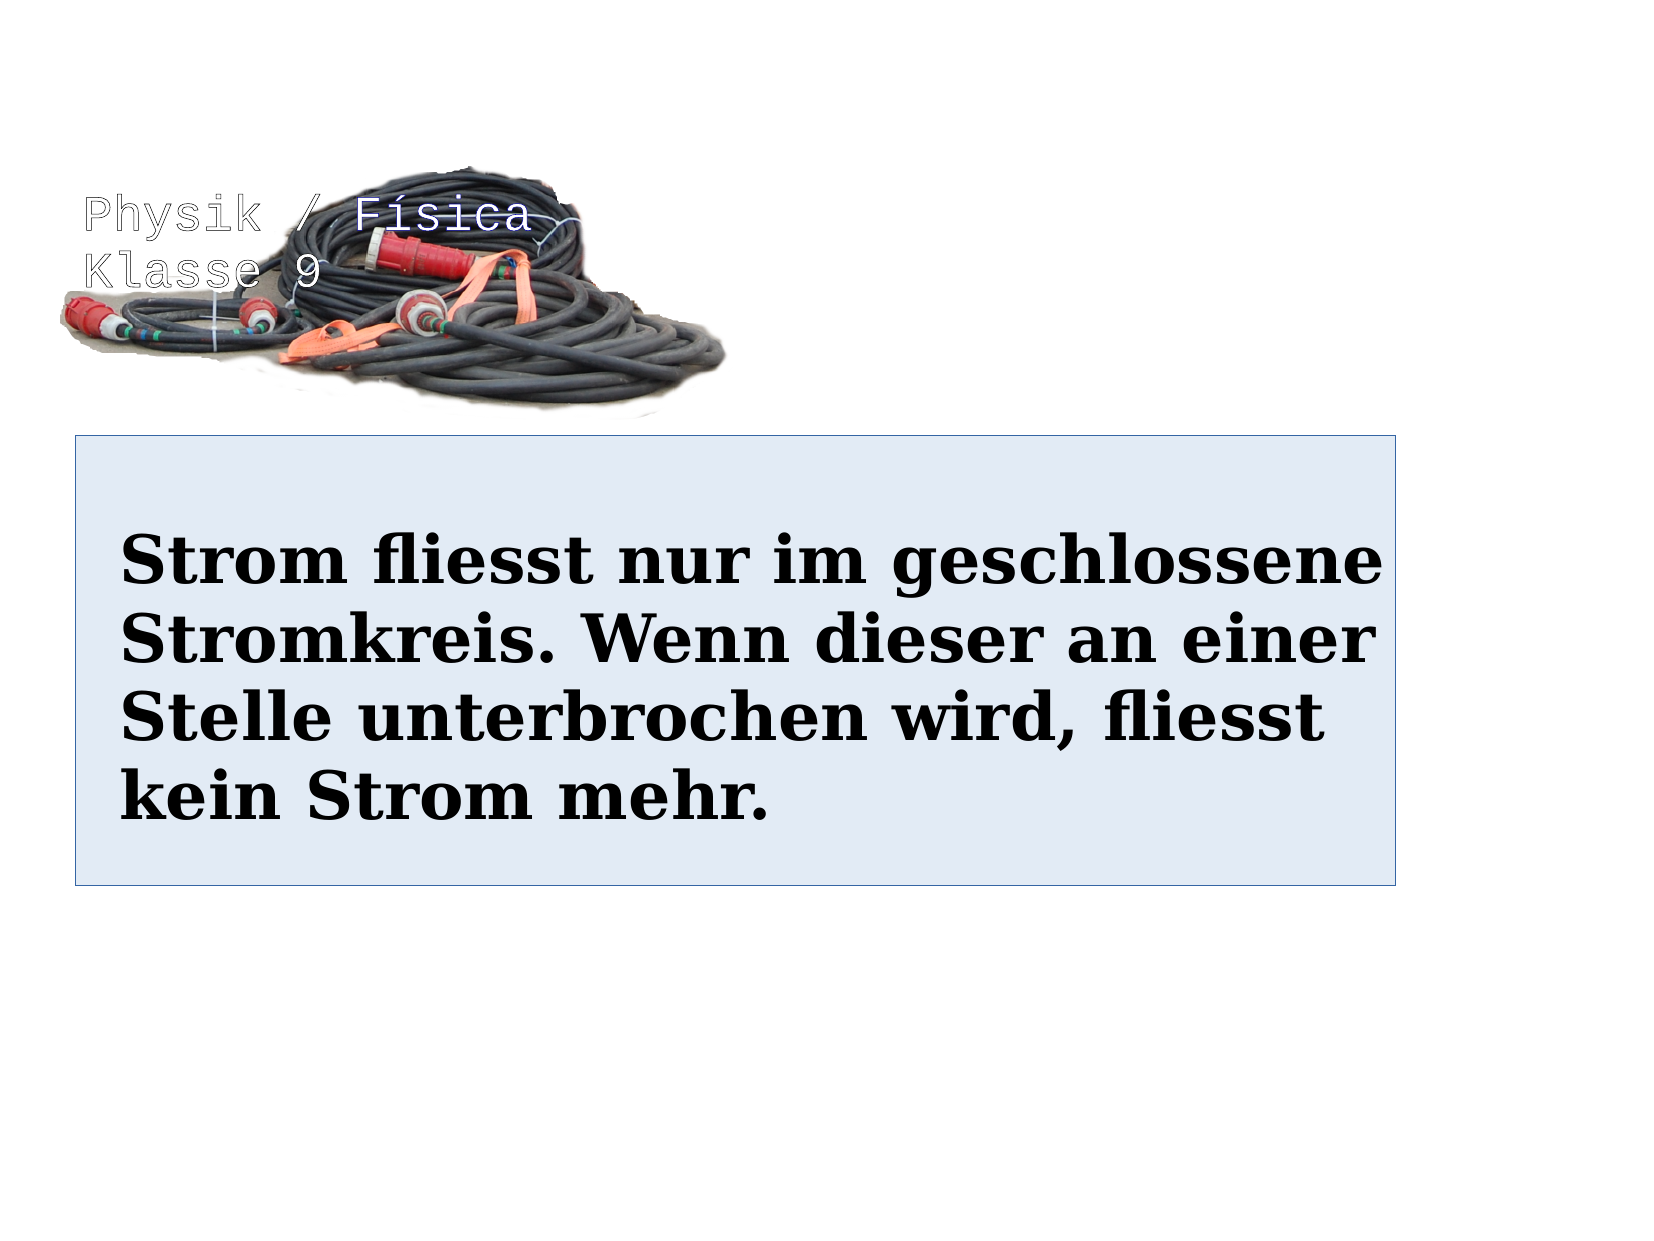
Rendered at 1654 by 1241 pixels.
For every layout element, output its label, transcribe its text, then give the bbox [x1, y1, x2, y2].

picture [60, 164, 736, 421]
subtitle Physik / Física Klasse 9 [82, 115, 736, 376]
text_box [75, 435, 105, 886]
text_box Strom fliesst nur im geschlossene Stromkreis. Wenn dieser an einer Stelle unterbrochen wird, fliesst kein Strom mehr. [105, 435, 1486, 1171]
